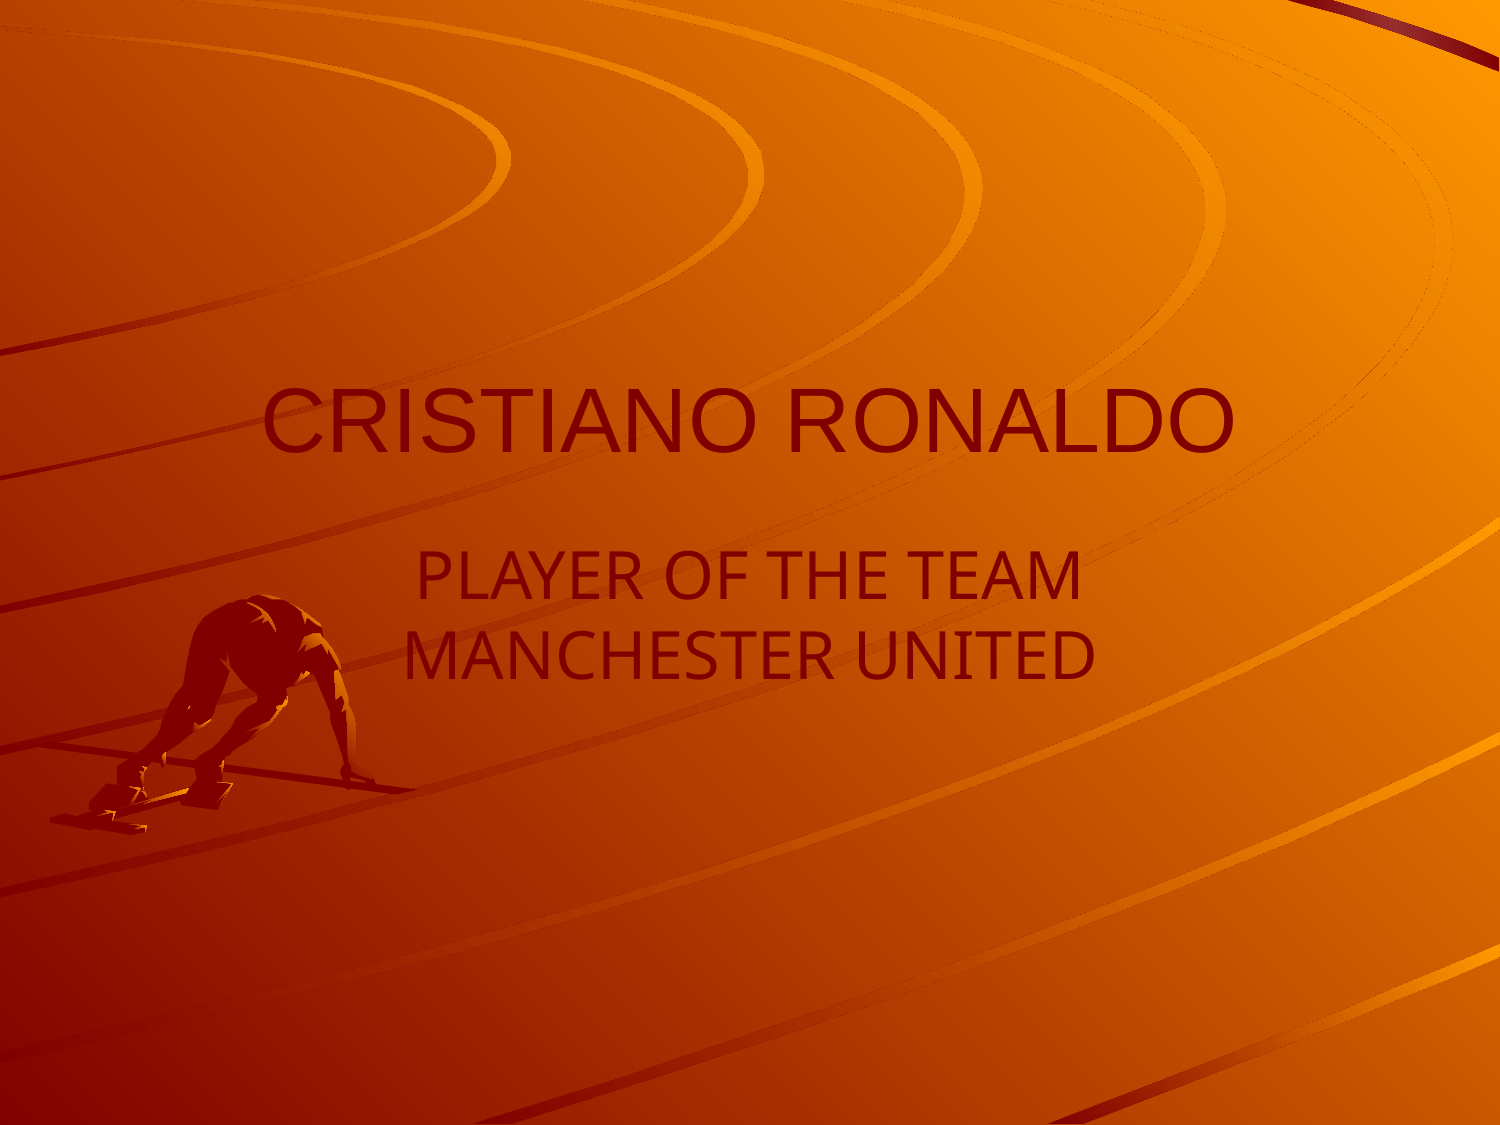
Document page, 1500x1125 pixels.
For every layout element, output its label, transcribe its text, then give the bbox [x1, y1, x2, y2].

subtitle PLAYER OF THE TEAM MANCHESTER UNITED [225, 525, 1275, 813]
title CRISTIANO RONALDO [112, 237, 1388, 479]
